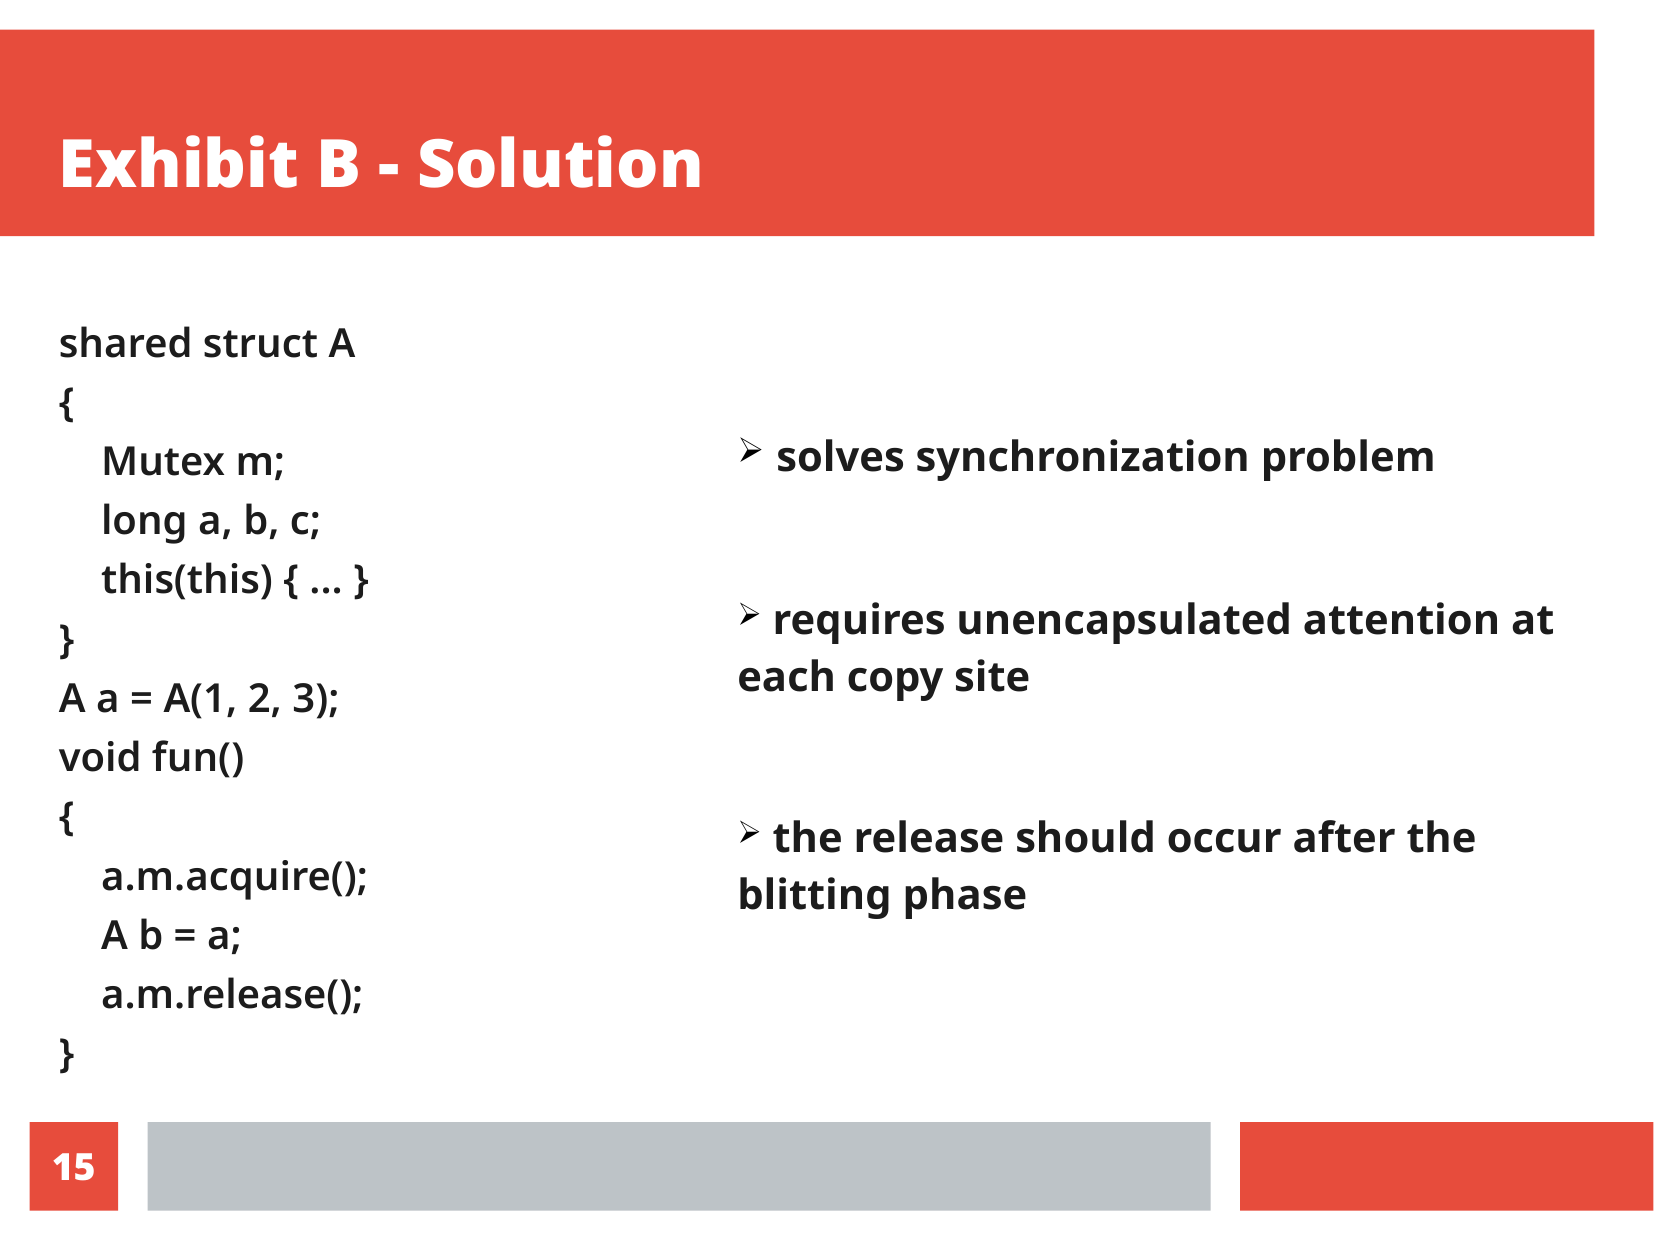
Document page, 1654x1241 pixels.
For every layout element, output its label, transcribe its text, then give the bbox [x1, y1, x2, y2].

list solves synchronization problem requires unencapsulated attention at each copy site the release should occur after the blitting phase [690, 324, 1566, 1093]
list shared struct A { Mutex m; long a, b, c; this(this) { ... } } A a = A(1, 2, 3); void fun() { a.m.acquire(); A b = a; a.m.release(); } [59, 255, 794, 1093]
title Exhibit B - Solution [59, 59, 1595, 207]
